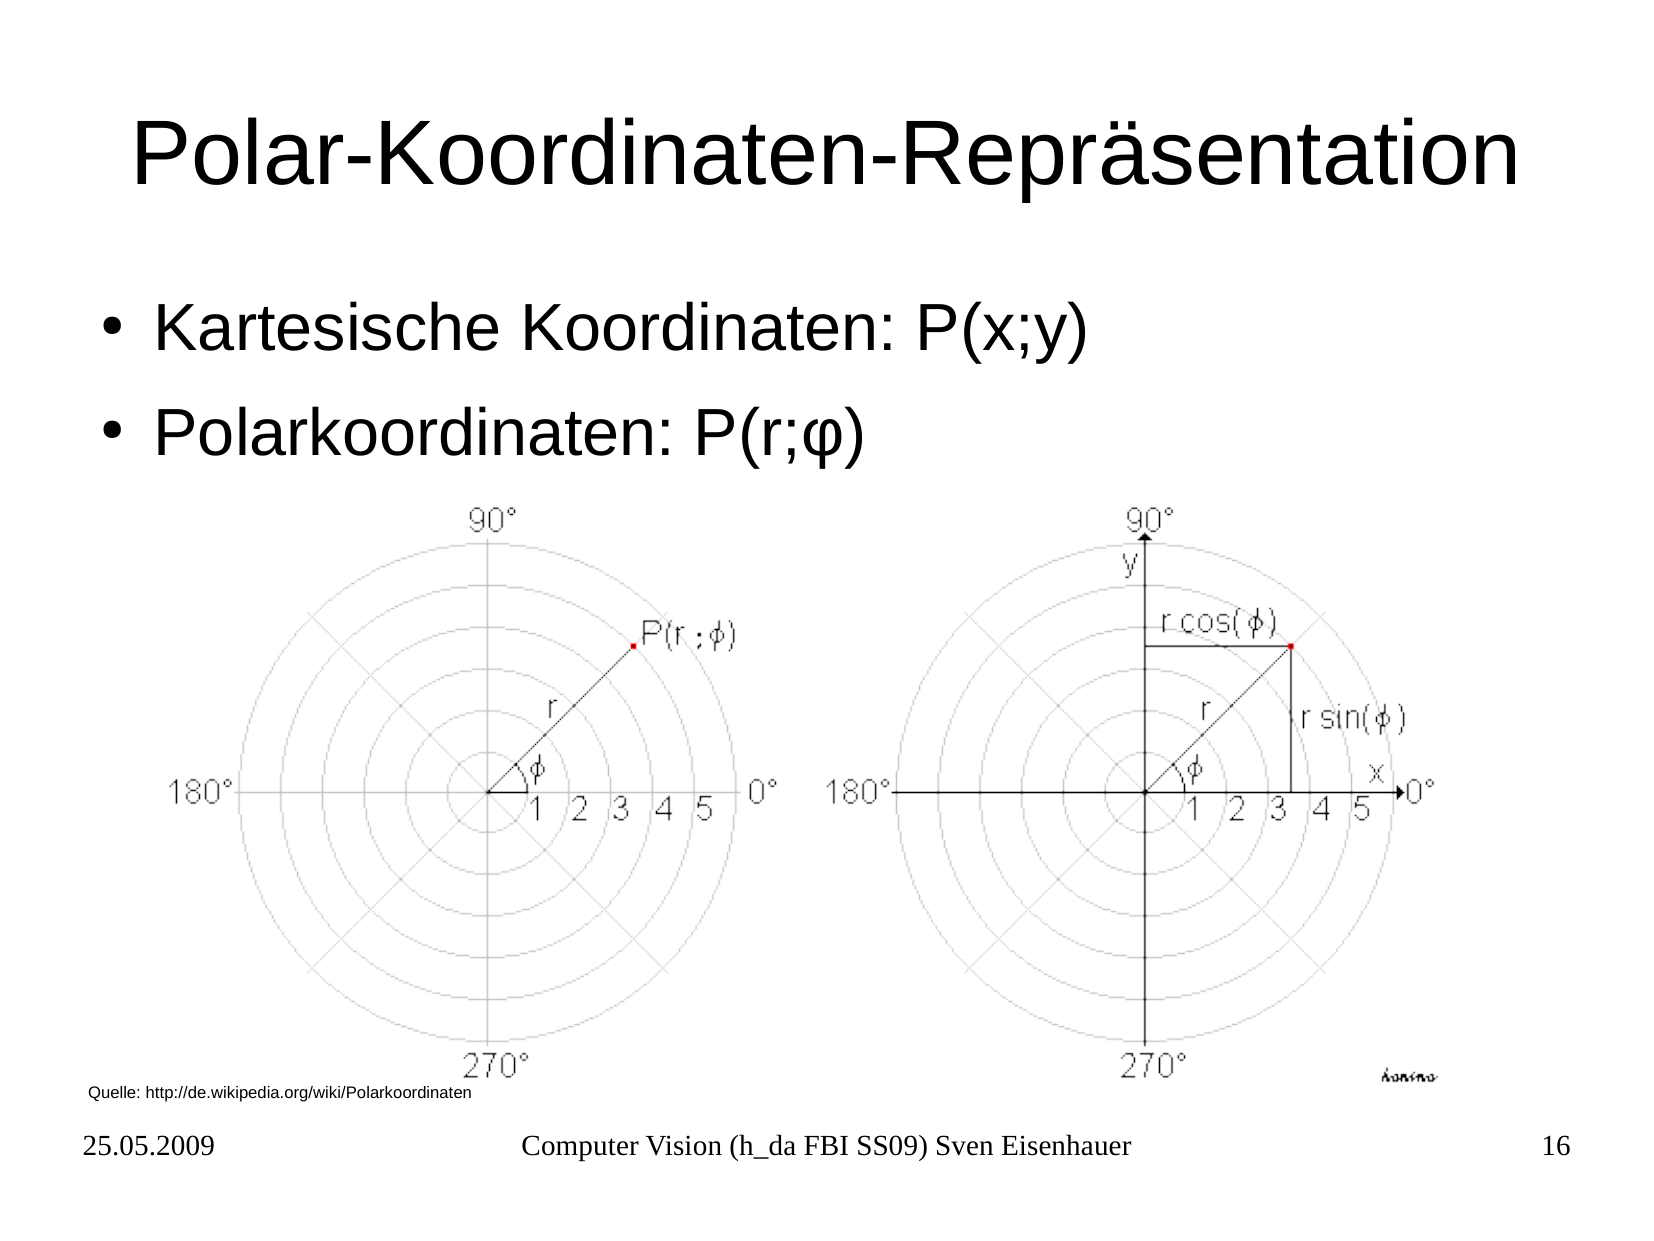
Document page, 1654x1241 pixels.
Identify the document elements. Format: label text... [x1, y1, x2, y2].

text_box Quelle: http://de.wikipedia.org/wiki/Polarkoordinaten [59, 1062, 502, 1123]
list Kartesische Koordinaten: P(x;y) Polarkoordinaten: P(r;φ) [82, 290, 1571, 1094]
picture [153, 491, 1447, 1093]
title Polar-Koordinaten-Repräsentation [82, 56, 1571, 250]
